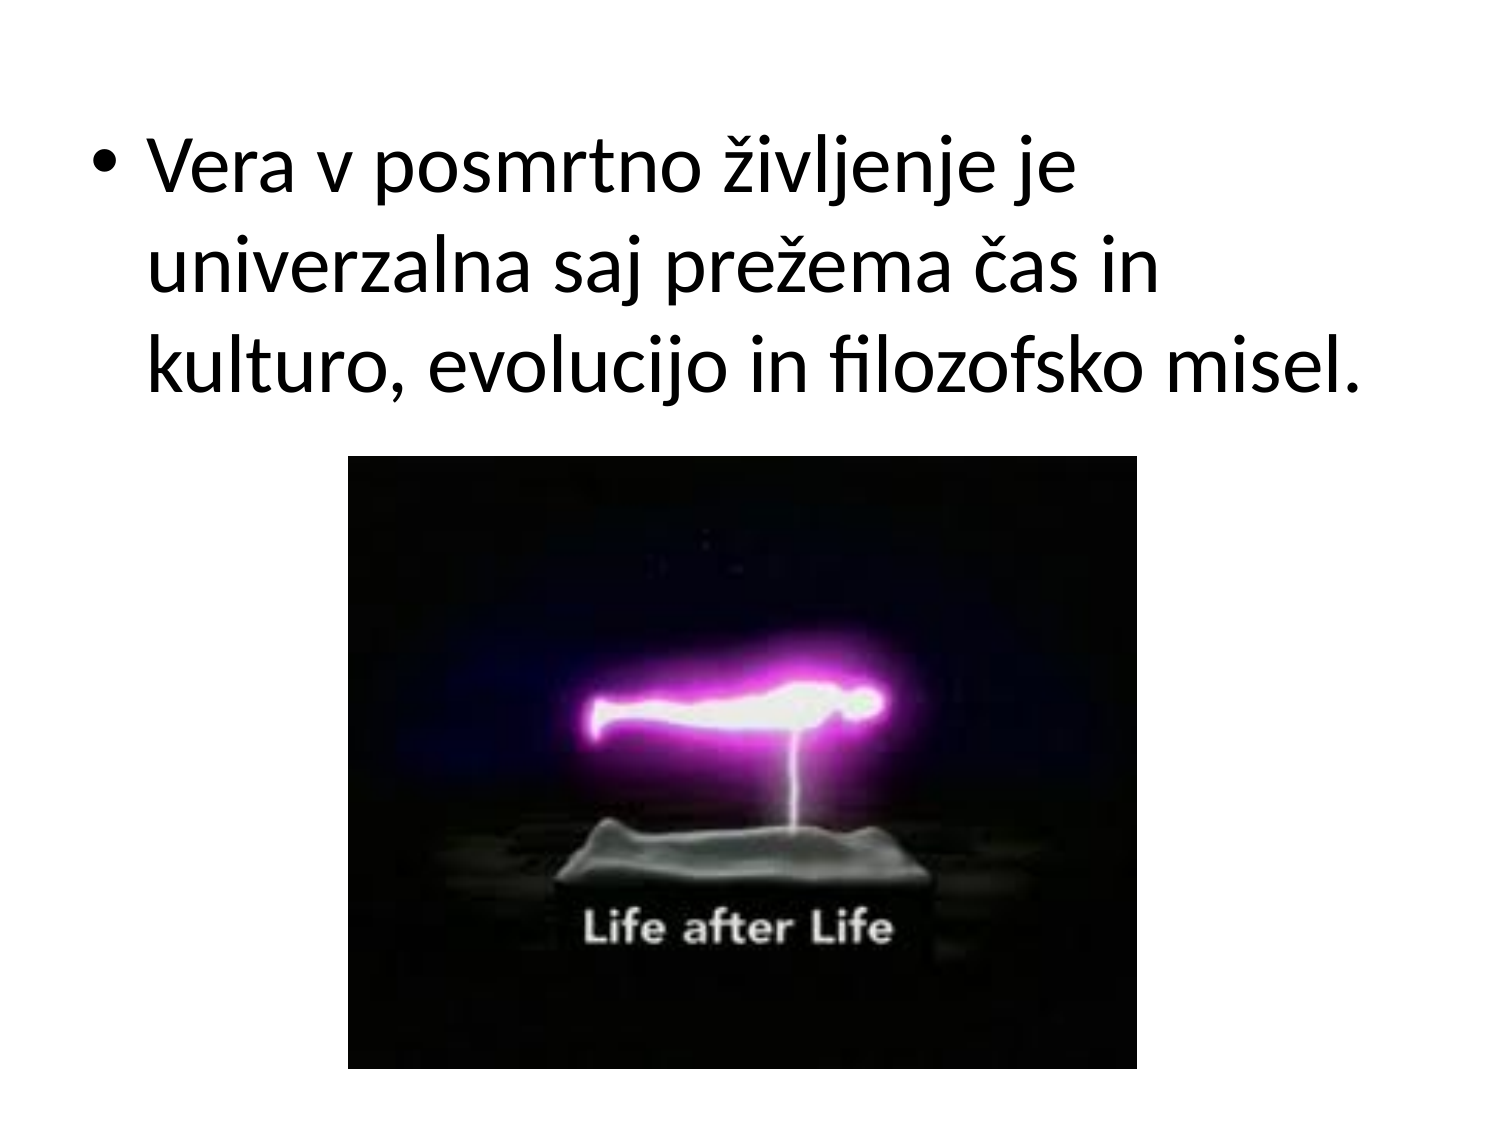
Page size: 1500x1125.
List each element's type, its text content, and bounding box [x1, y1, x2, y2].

list Vera v posmrtno življenje je univerzalna saj prežema čas in kulturo, evolucijo in filozofsko misel. [75, 101, 1425, 563]
picture [348, 456, 1137, 1069]
